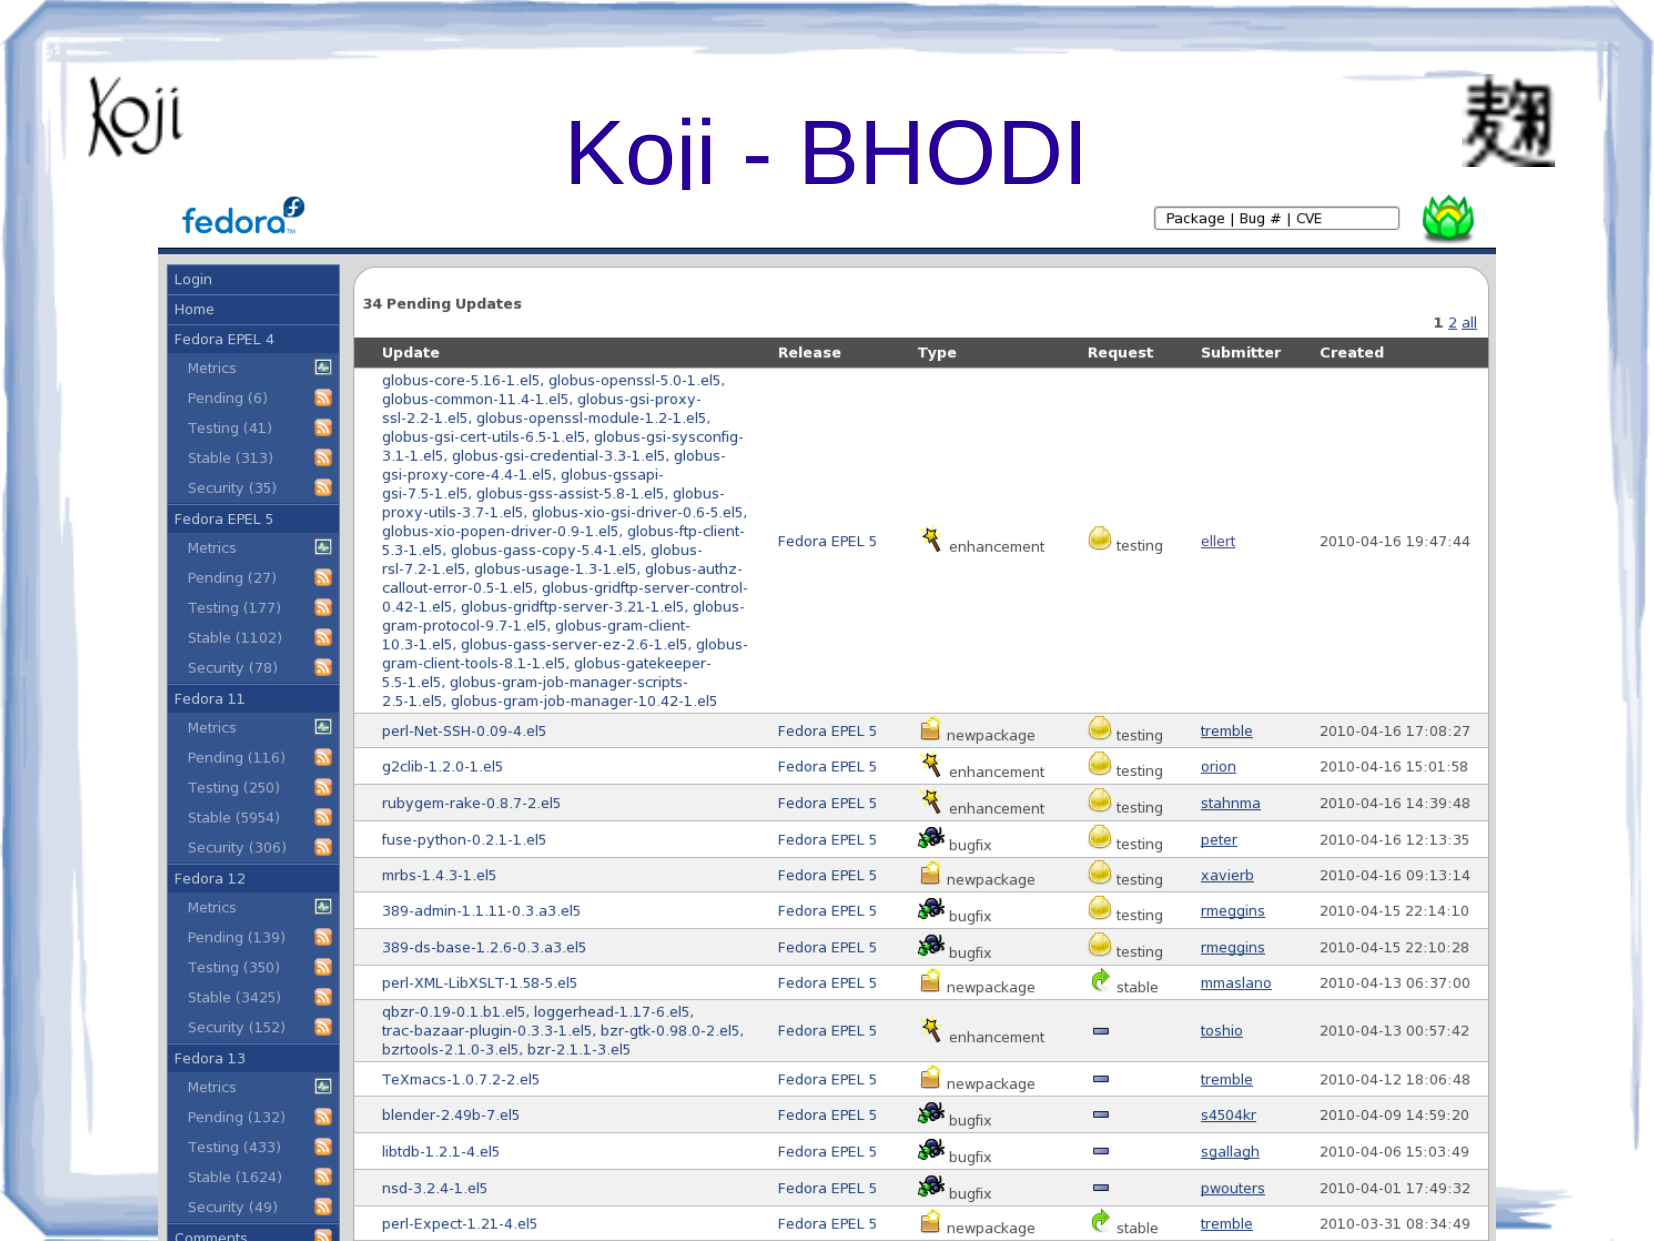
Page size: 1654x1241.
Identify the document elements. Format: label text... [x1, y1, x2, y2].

title Koji - BHODI [82, 49, 1571, 257]
picture [0, 0, 1654, 1241]
